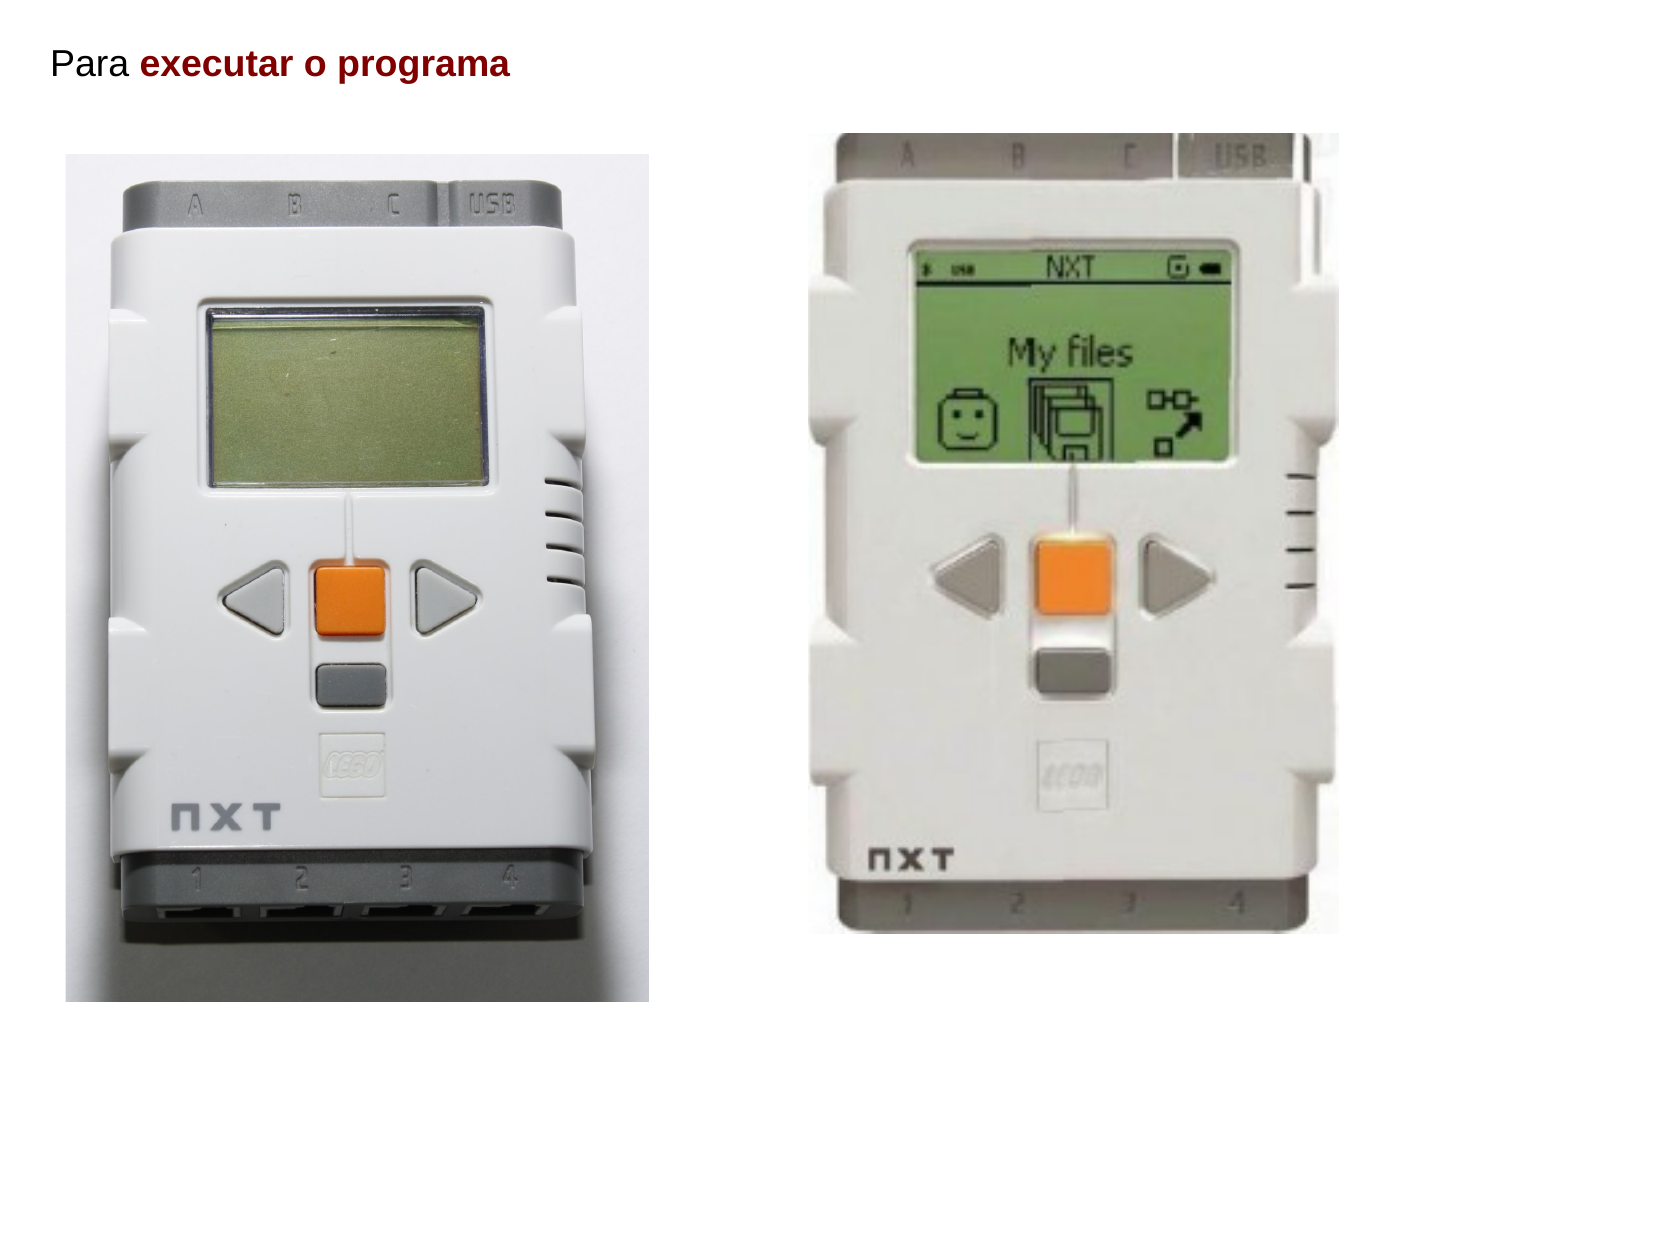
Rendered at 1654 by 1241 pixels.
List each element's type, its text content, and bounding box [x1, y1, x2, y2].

picture [65, 154, 649, 1002]
picture [808, 133, 1339, 934]
text_box Para executar o programa [35, 35, 1607, 134]
